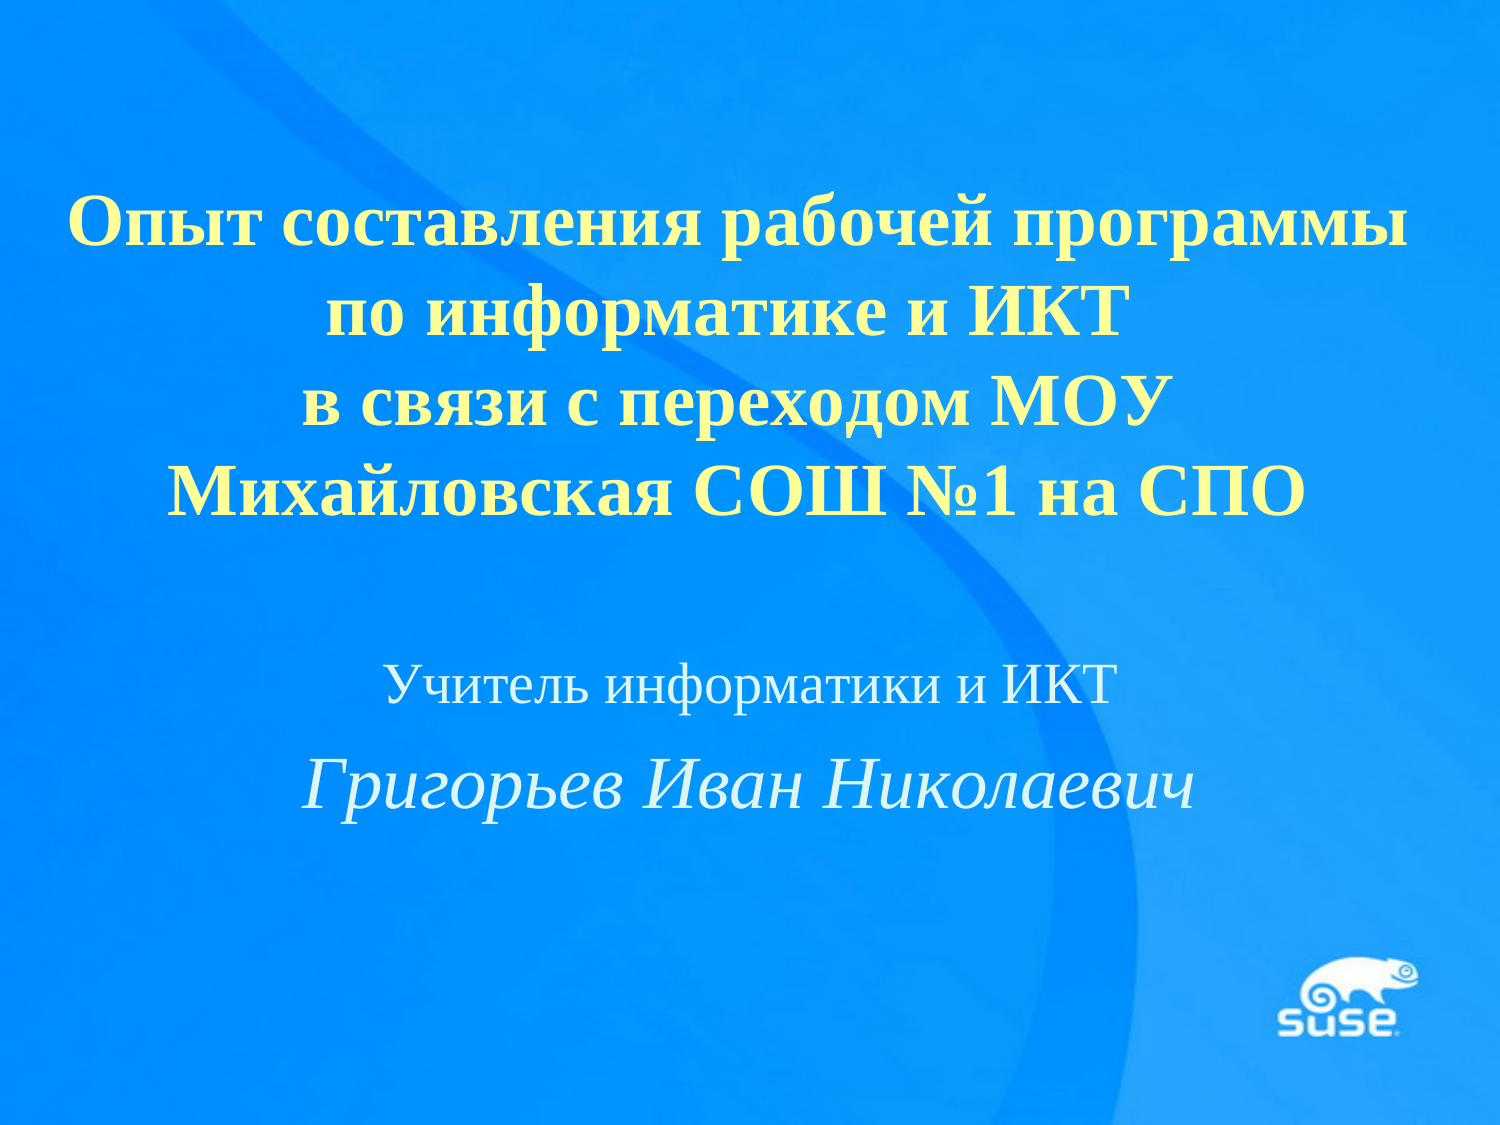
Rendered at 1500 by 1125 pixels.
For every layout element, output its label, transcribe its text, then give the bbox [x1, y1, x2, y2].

picture [0, 0, 1500, 1125]
subtitle Учитель информатики и ИКТ Григорьев Иван Николаевич [225, 637, 1276, 926]
title Опыт составления рабочей программы по информатике и ИКТ в связи с переходом МОУ Михайловская СОШ №1 на СПО [41, 162, 1436, 539]
